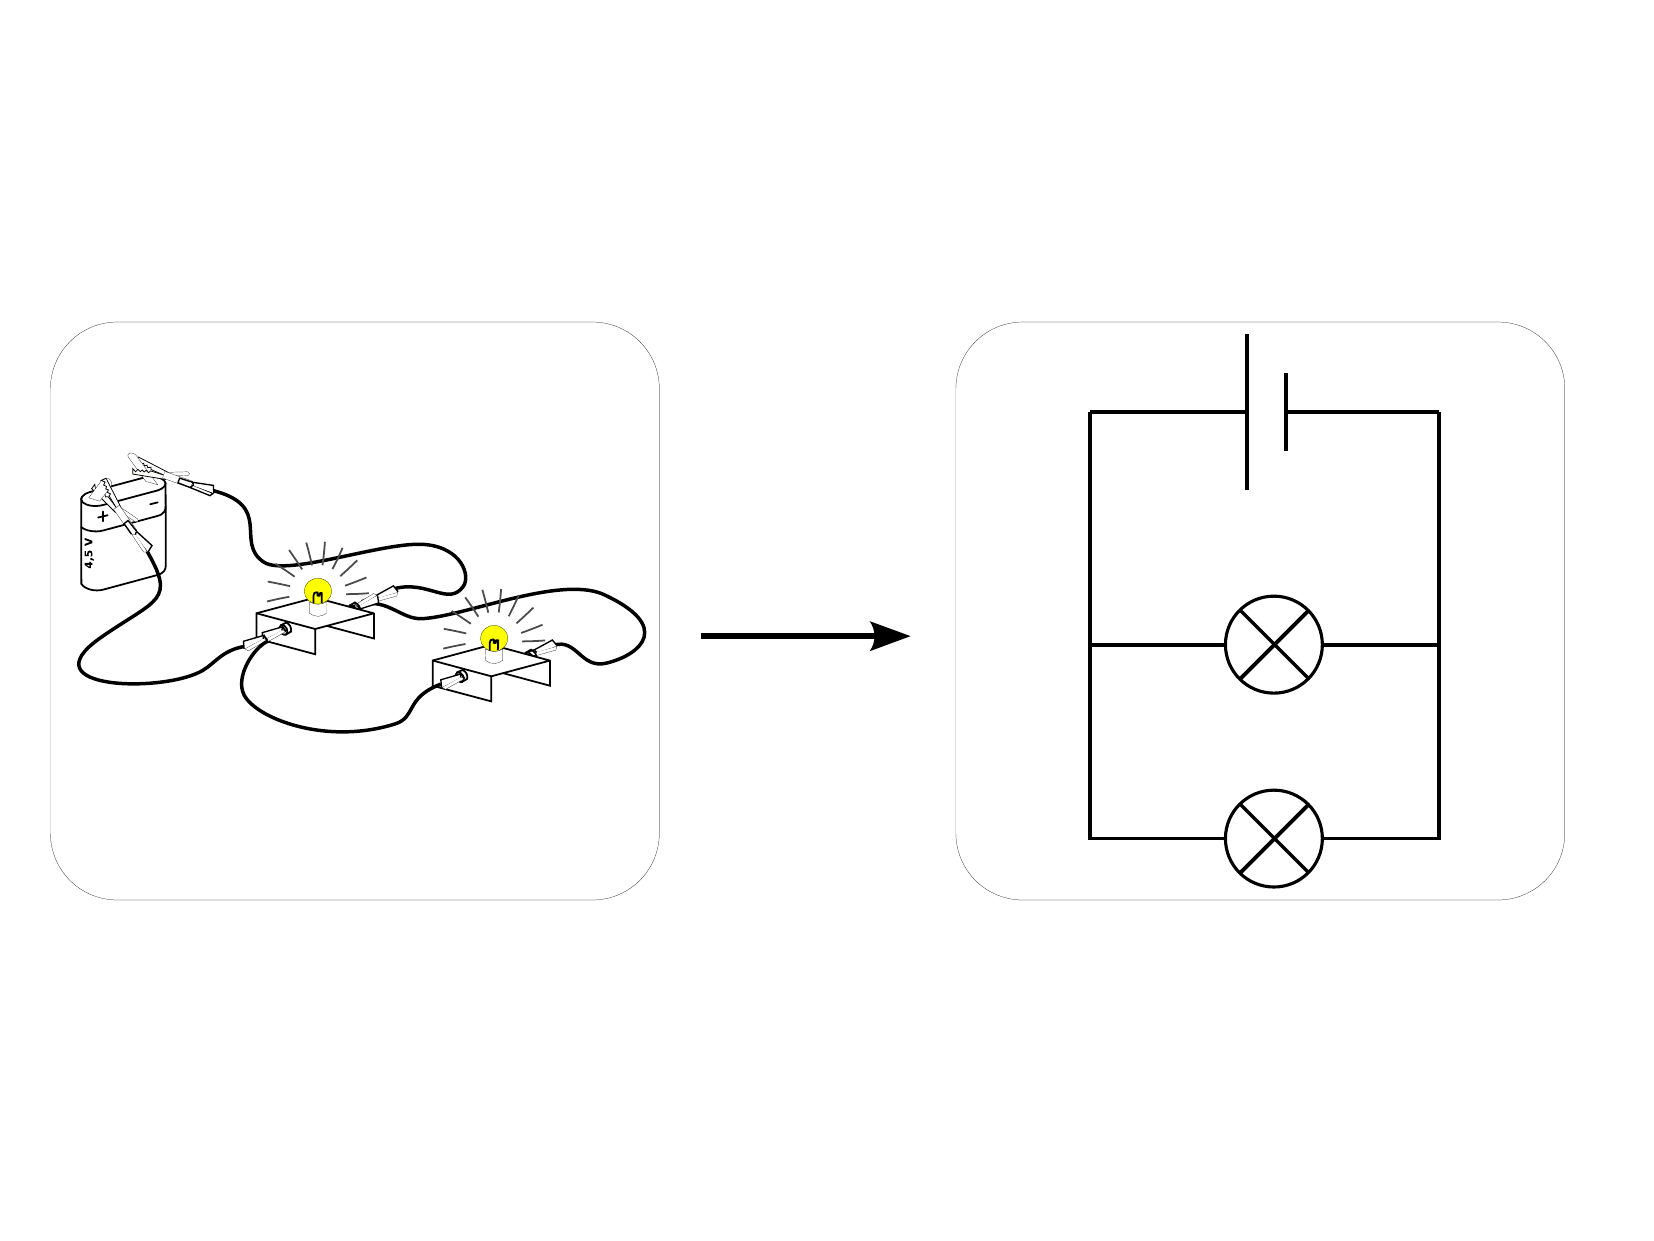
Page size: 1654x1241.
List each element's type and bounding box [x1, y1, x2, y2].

picture [47, 318, 1571, 904]
